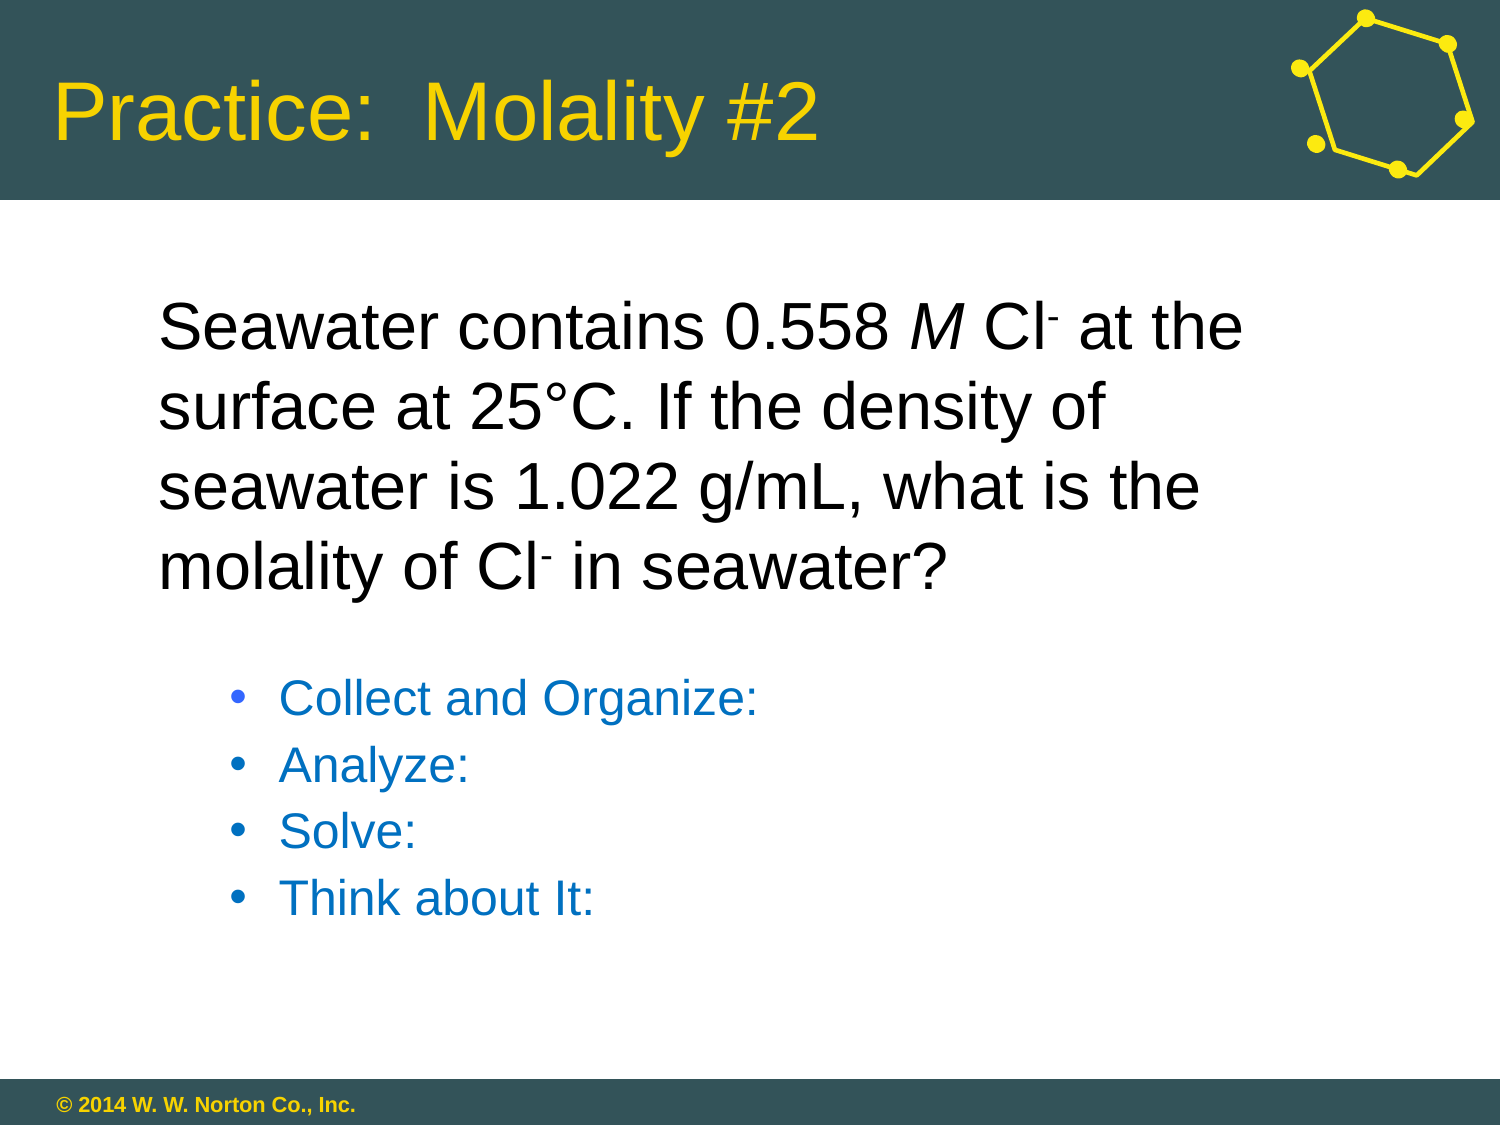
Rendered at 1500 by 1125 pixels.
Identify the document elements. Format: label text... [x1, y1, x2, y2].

list Seawater contains 0.558 M Cl- at the surface at 25°C. If the density of seawater is 1.022 g/mL, what is the molality of Cl- in seawater? [87, 275, 1363, 613]
title Practice: Molality #2 [37, 19, 1118, 195]
text_box Collect and Organize: Analyze: Solve: Think about It: [174, 665, 982, 934]
